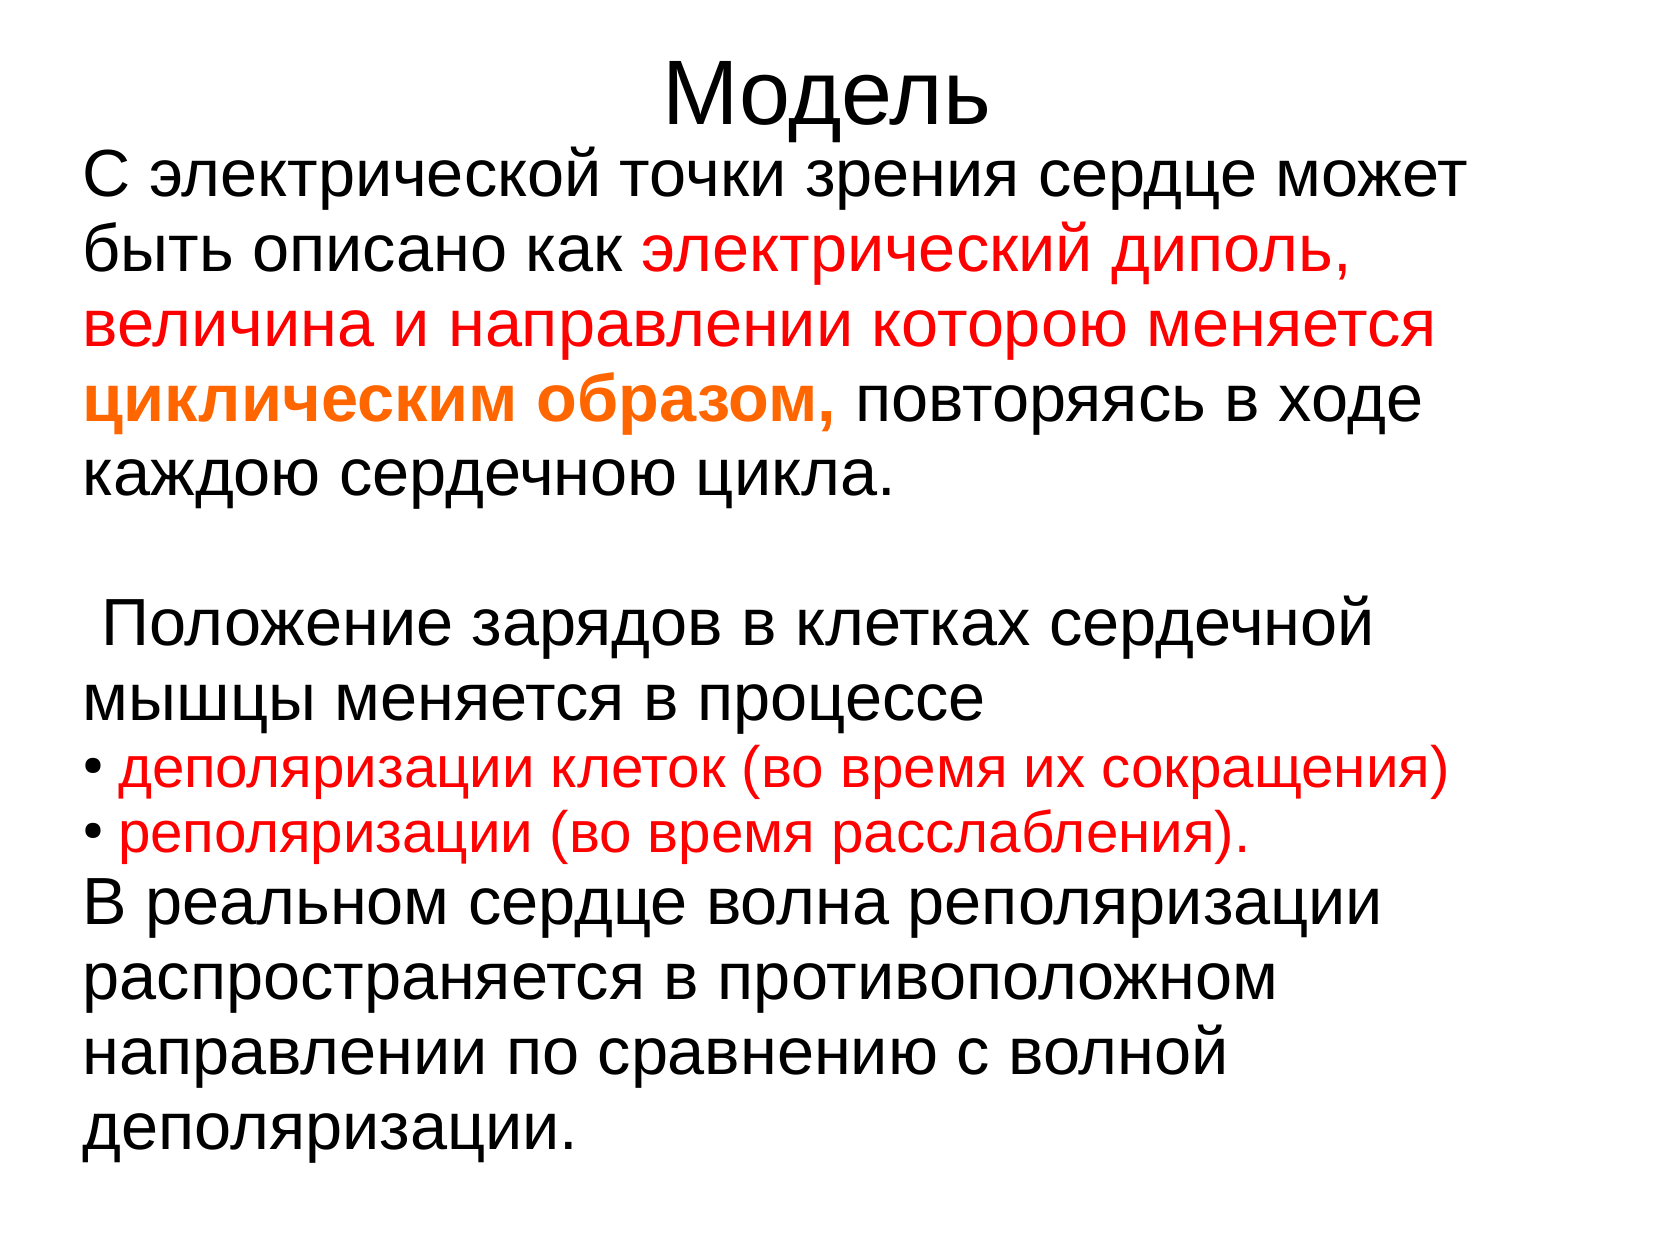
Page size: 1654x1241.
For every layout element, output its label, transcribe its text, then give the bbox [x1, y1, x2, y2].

title Модель [82, 41, 1571, 136]
subtitle С электрической точки зрения сердце может быть описано как электрический диполь, величина и направлении которою меняется циклическим образом, повторяясь в ходе каждою сердечною цикла. Положение зарядов в клетках сердечной мышцы меняется в процессе деполяризации клеток (во время их сокращения) реполяризации (во время расслабления). В реальном сердце волна реполяризации распространяется в противоположном направлении по cpaвнению с волной деполяризации. [82, 136, 1571, 1164]
